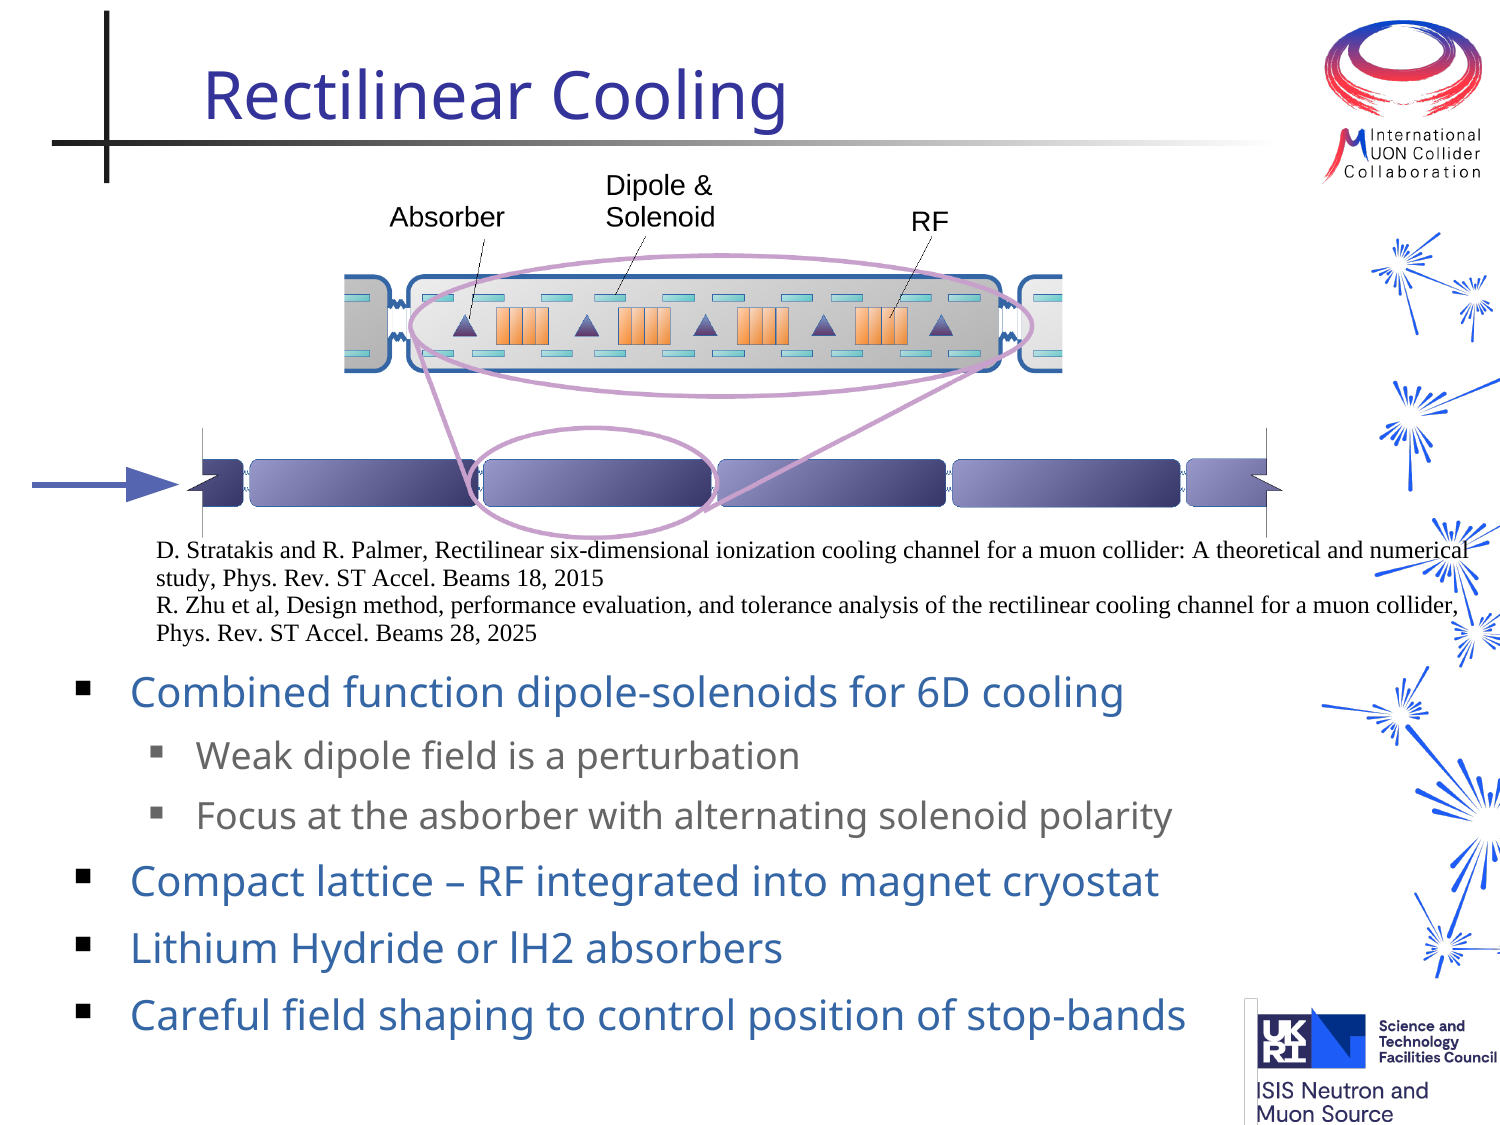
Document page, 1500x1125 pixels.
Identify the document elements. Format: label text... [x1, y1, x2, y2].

picture [0, 160, 1500, 1125]
text_box D. Stratakis and R. Palmer, Rectilinear six-dimensional ionization cooling channel for a muon collider: A theoretical and numerical study, Phys. Rev. ST Accel. Beams 18, 2015 R. Zhu et al, Design method, performance evaluation, and tolerance analysis of the rectilinear cooling channel for a muon collider, Phys. Rev. ST Accel. Beams 28, 2025 [141, 528, 1500, 683]
title Rectilinear Cooling [187, 0, 1466, 147]
picture [1322, 20, 1482, 184]
list Combined function dipole-solenoids for 6D cooling Weak dipole field is a perturbation Focus at the asborber with alternating solenoid polarity Compact lattice – RF integrated into magnet cryostat Lithium Hydride or lH2 absorbers Careful field shaping to control position of stop-bands [59, 655, 1317, 1025]
